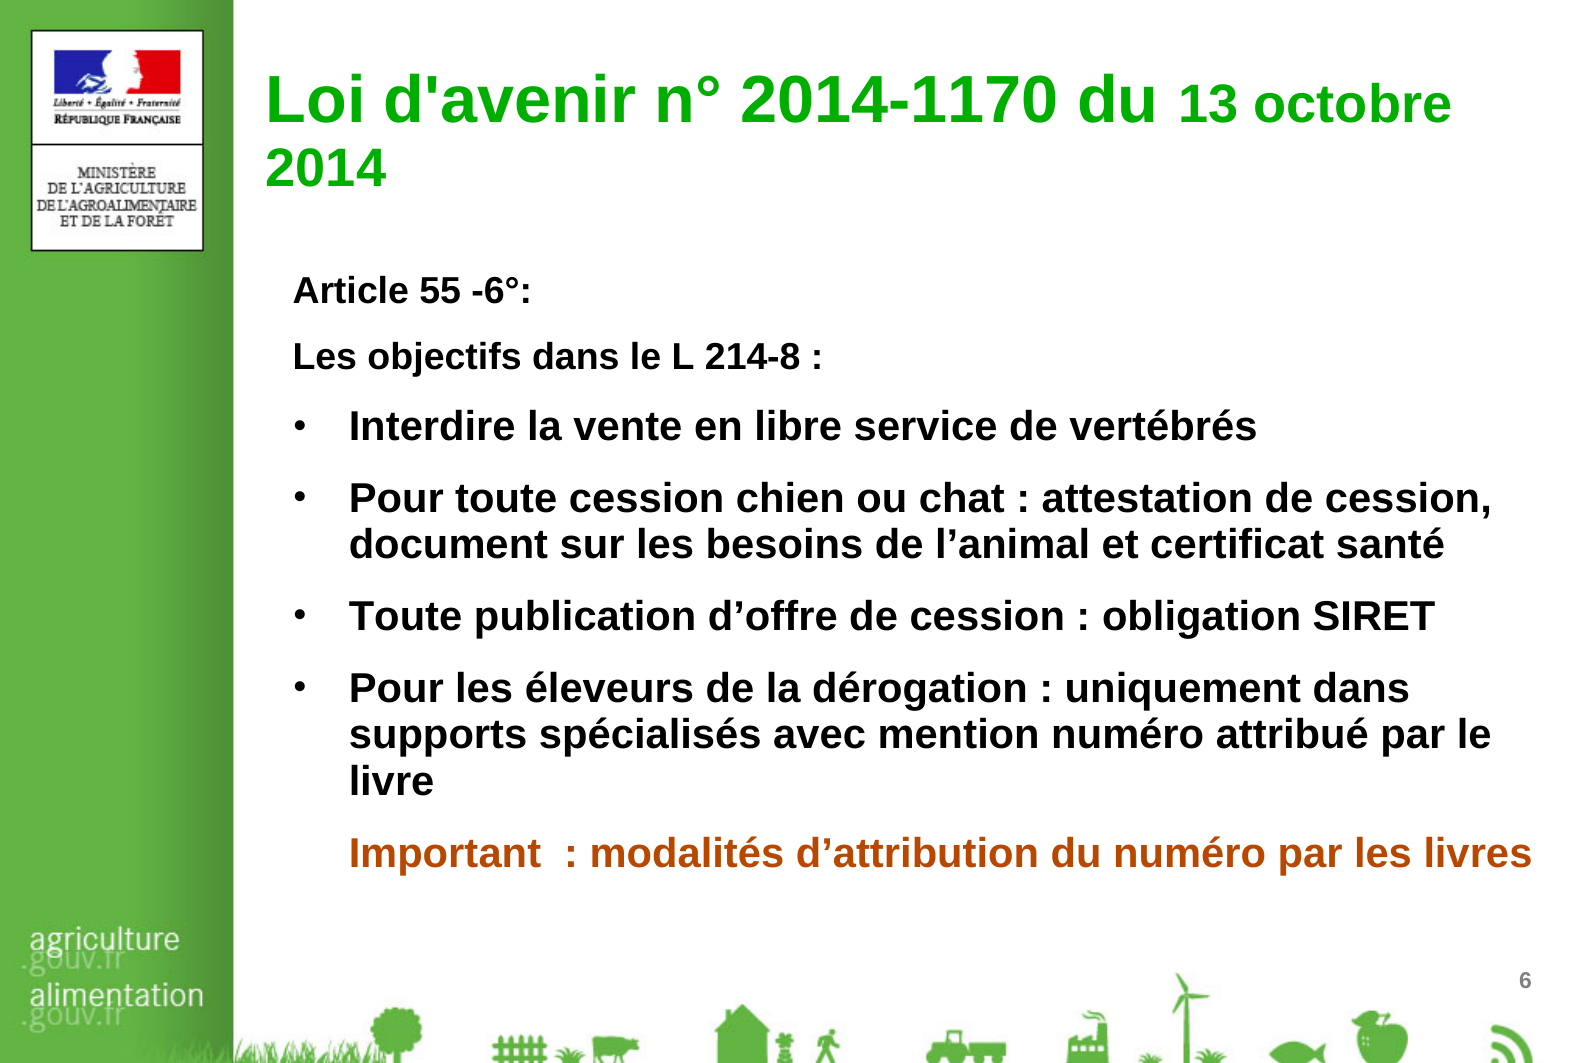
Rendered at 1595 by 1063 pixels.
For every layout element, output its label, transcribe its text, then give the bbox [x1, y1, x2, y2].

picture [0, 0, 1595, 1063]
title Loi d'avenir n° 2014-1170 du 13 octobre 2014 [265, 42, 1532, 220]
list Article 55 -6°: Les objectifs dans le L 214-8 : Interdire la vente en libre service de vertébrés Pour toute cession chien ou chat : attestation de cession, document sur les besoins de l’animal et certificat santé Toute publication d’offre de cession : obligation SIRET Pour les éleveurs de la dérogation : uniquement dans supports spécialisés avec mention numéro attribué par le livre Important : modalités d’attribution du numéro par les livres [236, 265, 1536, 975]
